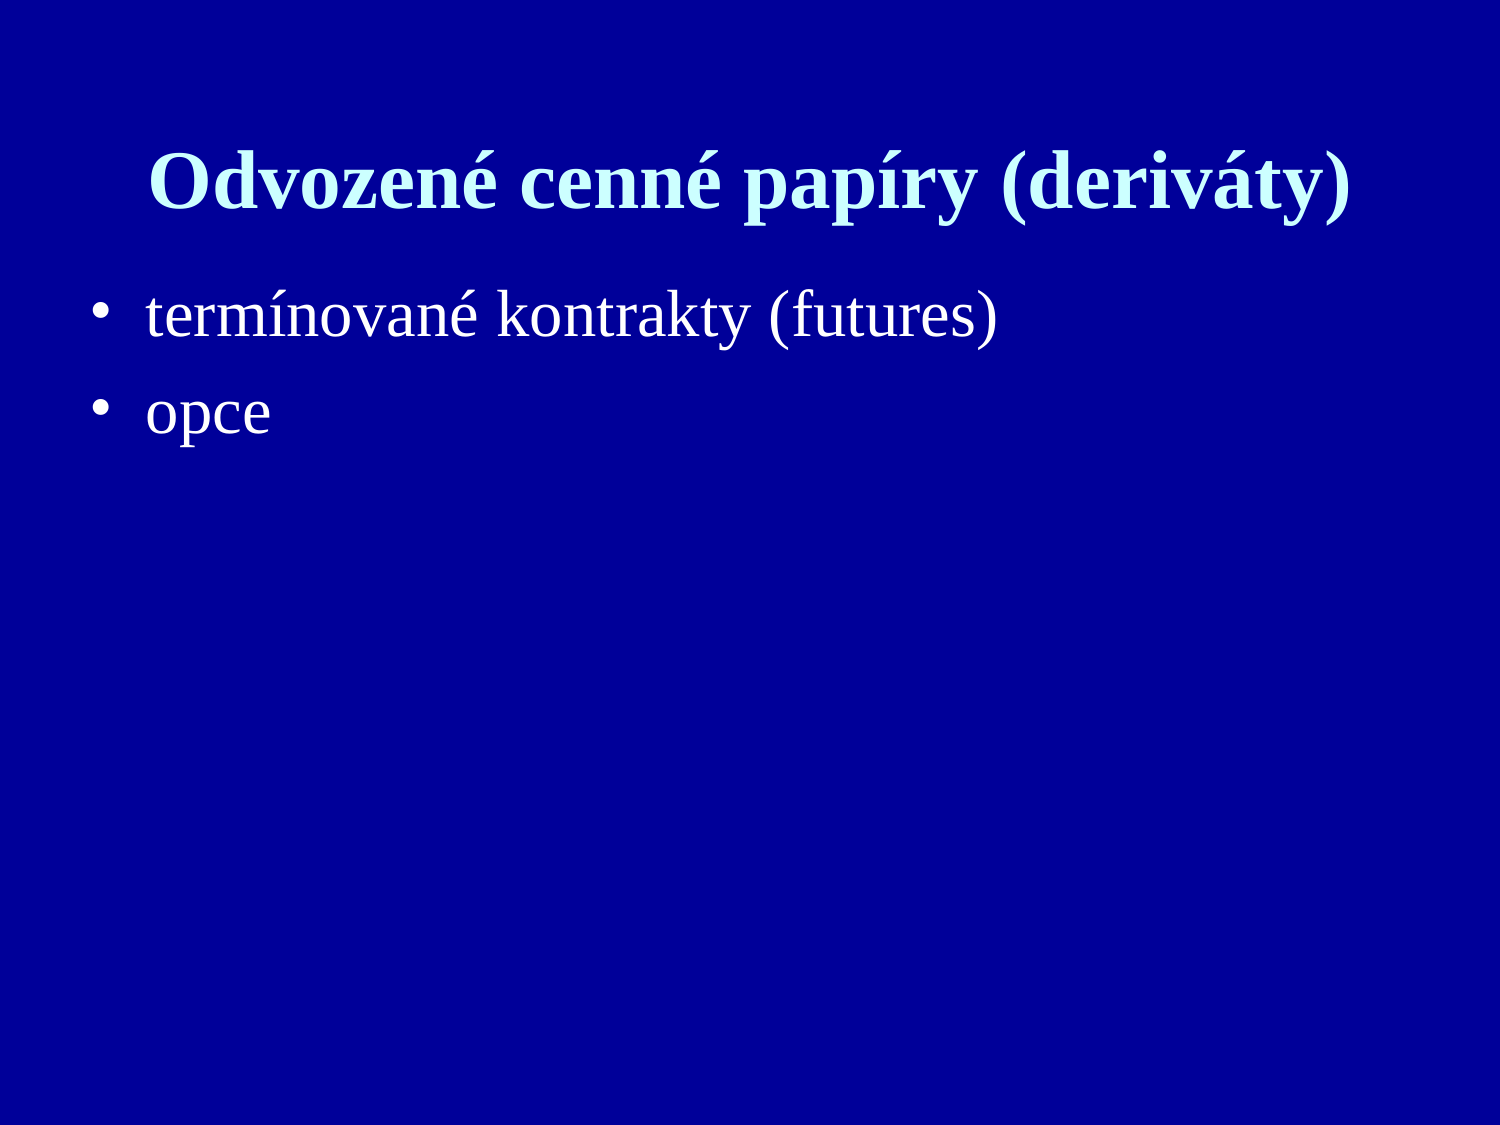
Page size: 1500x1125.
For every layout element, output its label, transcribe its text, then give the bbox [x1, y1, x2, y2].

title Odvozené cenné papíry (deriváty) [74, 45, 1426, 234]
list termínované kontrakty (futures) opce [74, 262, 1426, 979]
